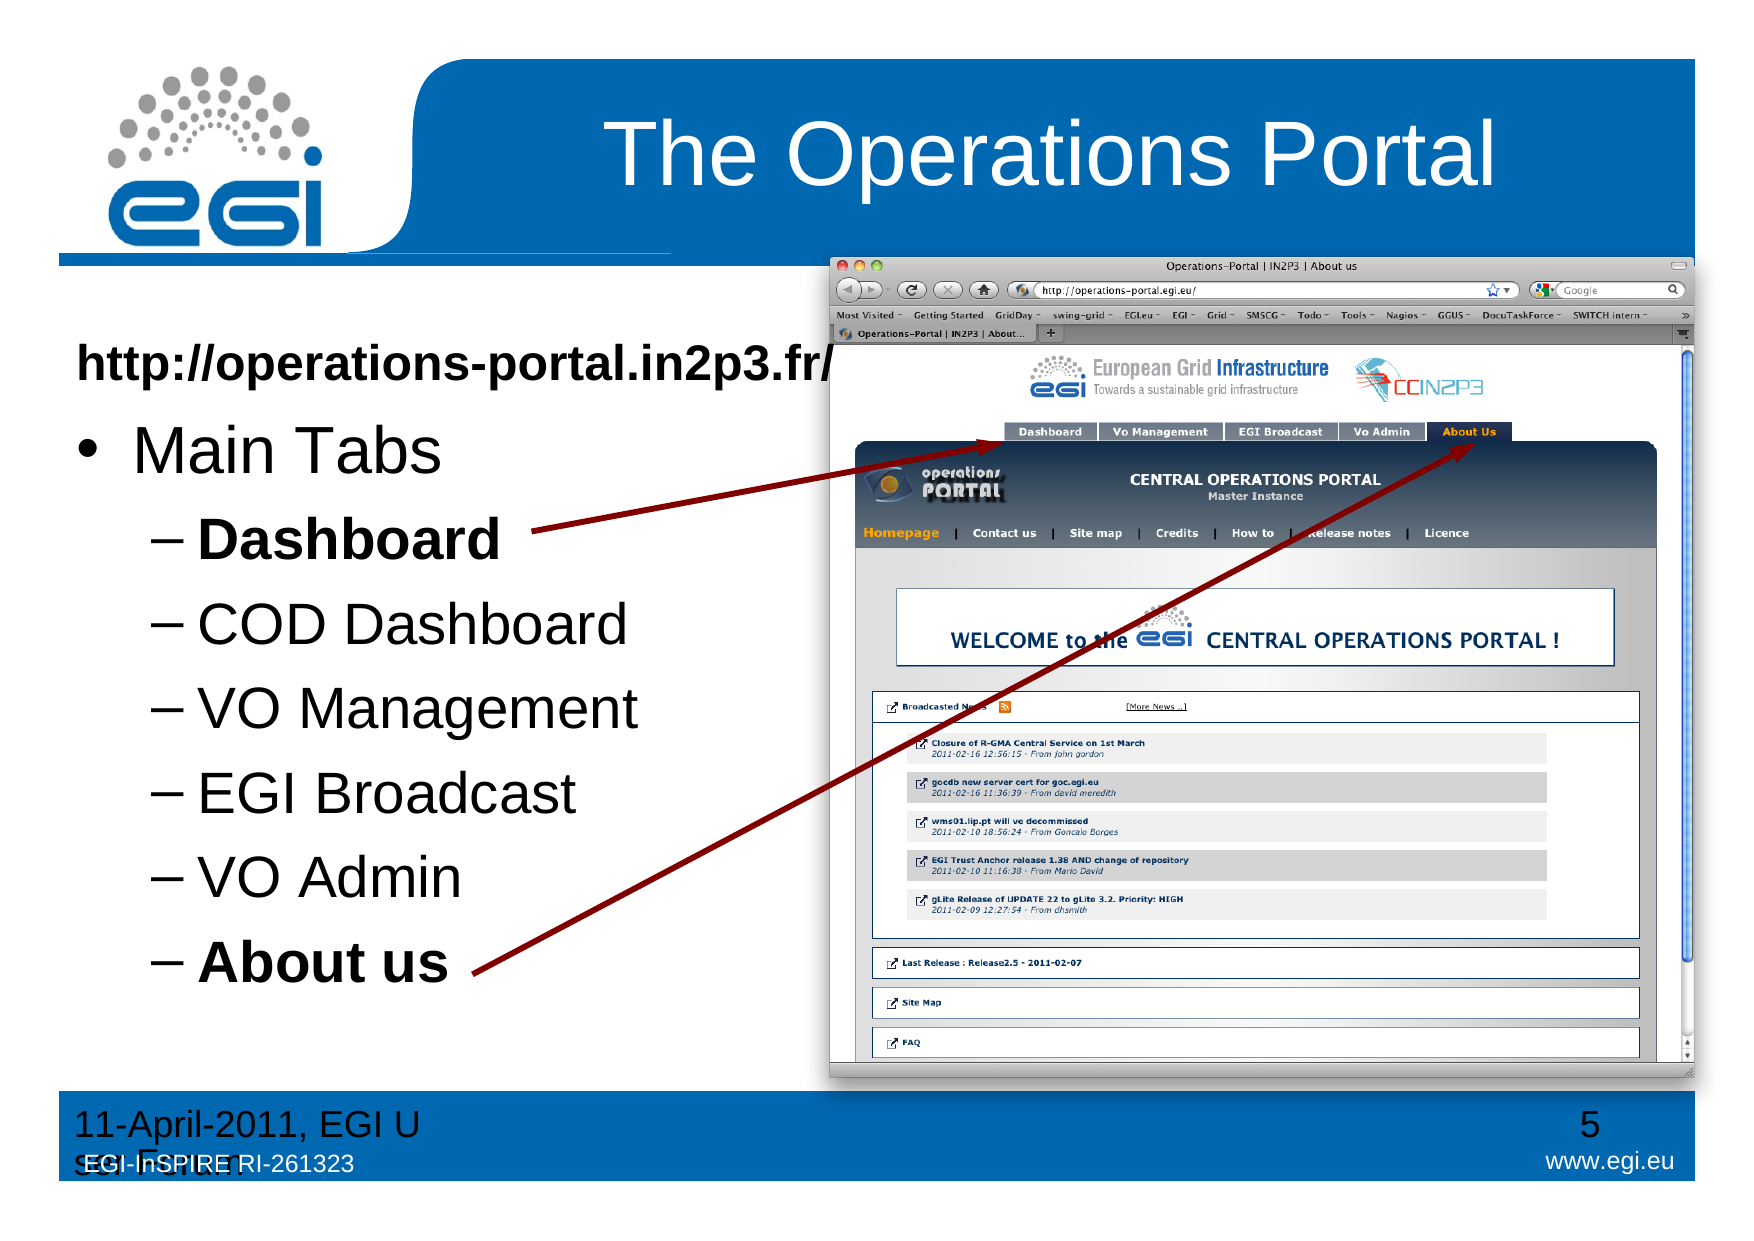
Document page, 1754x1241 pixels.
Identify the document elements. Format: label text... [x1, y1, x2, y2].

picture [797, 236, 1726, 1114]
picture [59, 59, 348, 253]
title The Operations Portal [439, 31, 1663, 267]
list http://operations-portal.in2p3.fr/ Main Tabs Dashboard COD Dashboard VO Management EGI Broadcast VO Admin About us [61, 322, 1506, 1063]
